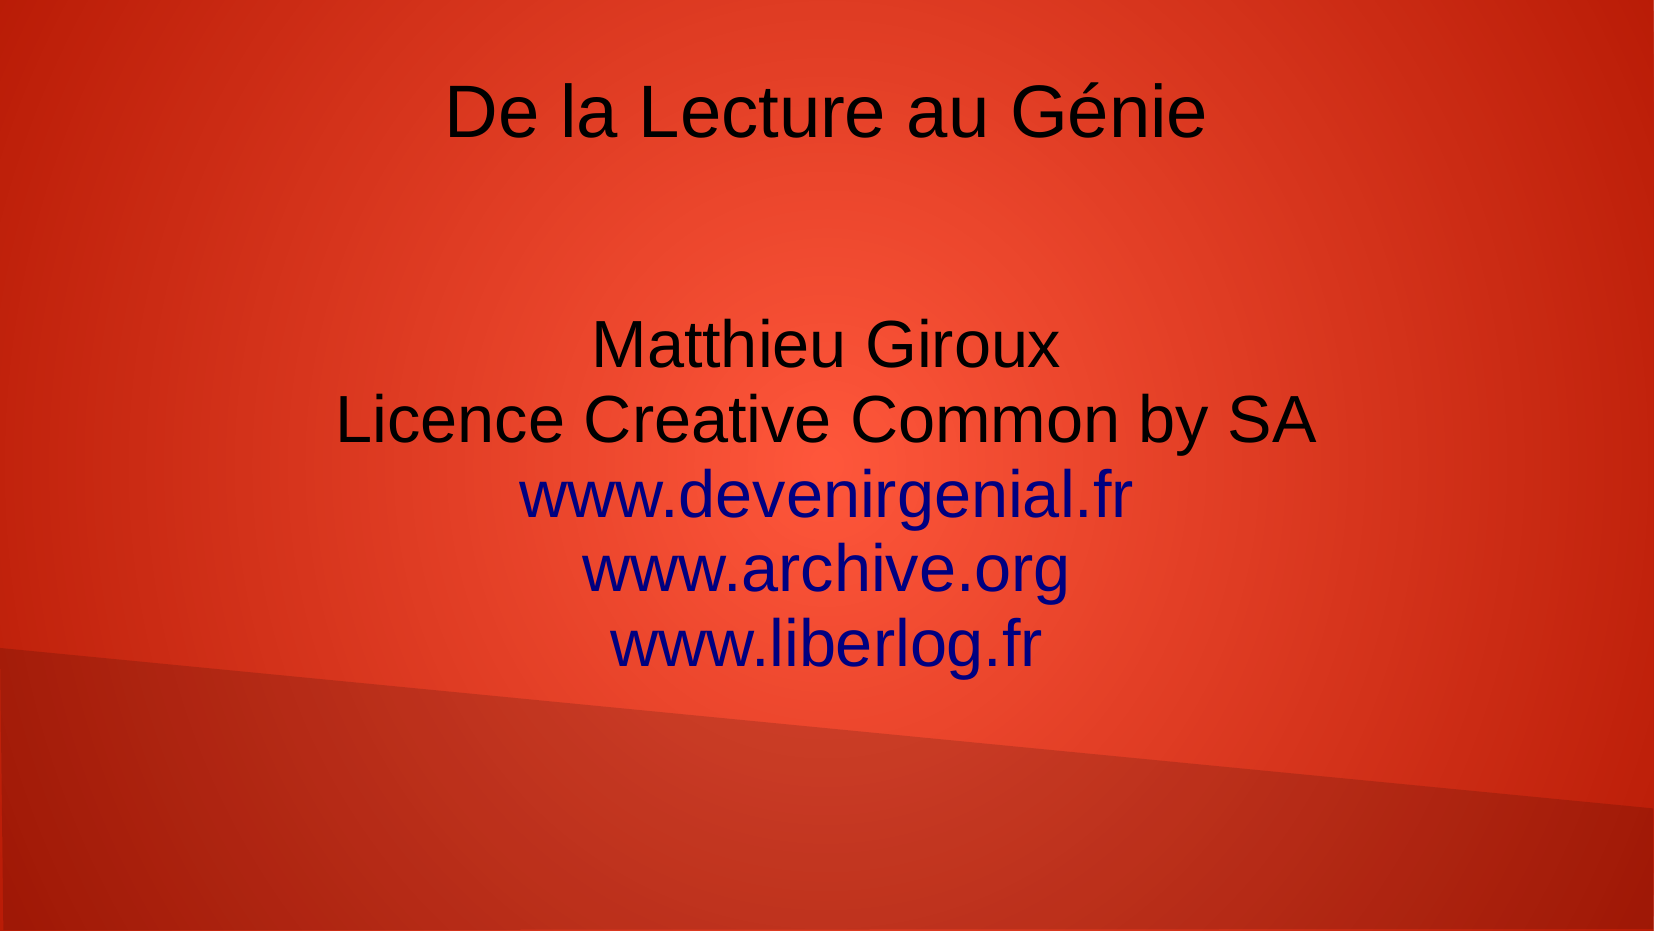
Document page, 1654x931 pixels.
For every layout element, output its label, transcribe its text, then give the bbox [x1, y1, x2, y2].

title De la Lecture au Génie [82, 35, 1571, 189]
subtitle Matthieu Giroux Licence Creative Common by SA www.devenirgenial.fr www.archive.org www.liberlog.fr [82, 224, 1571, 764]
